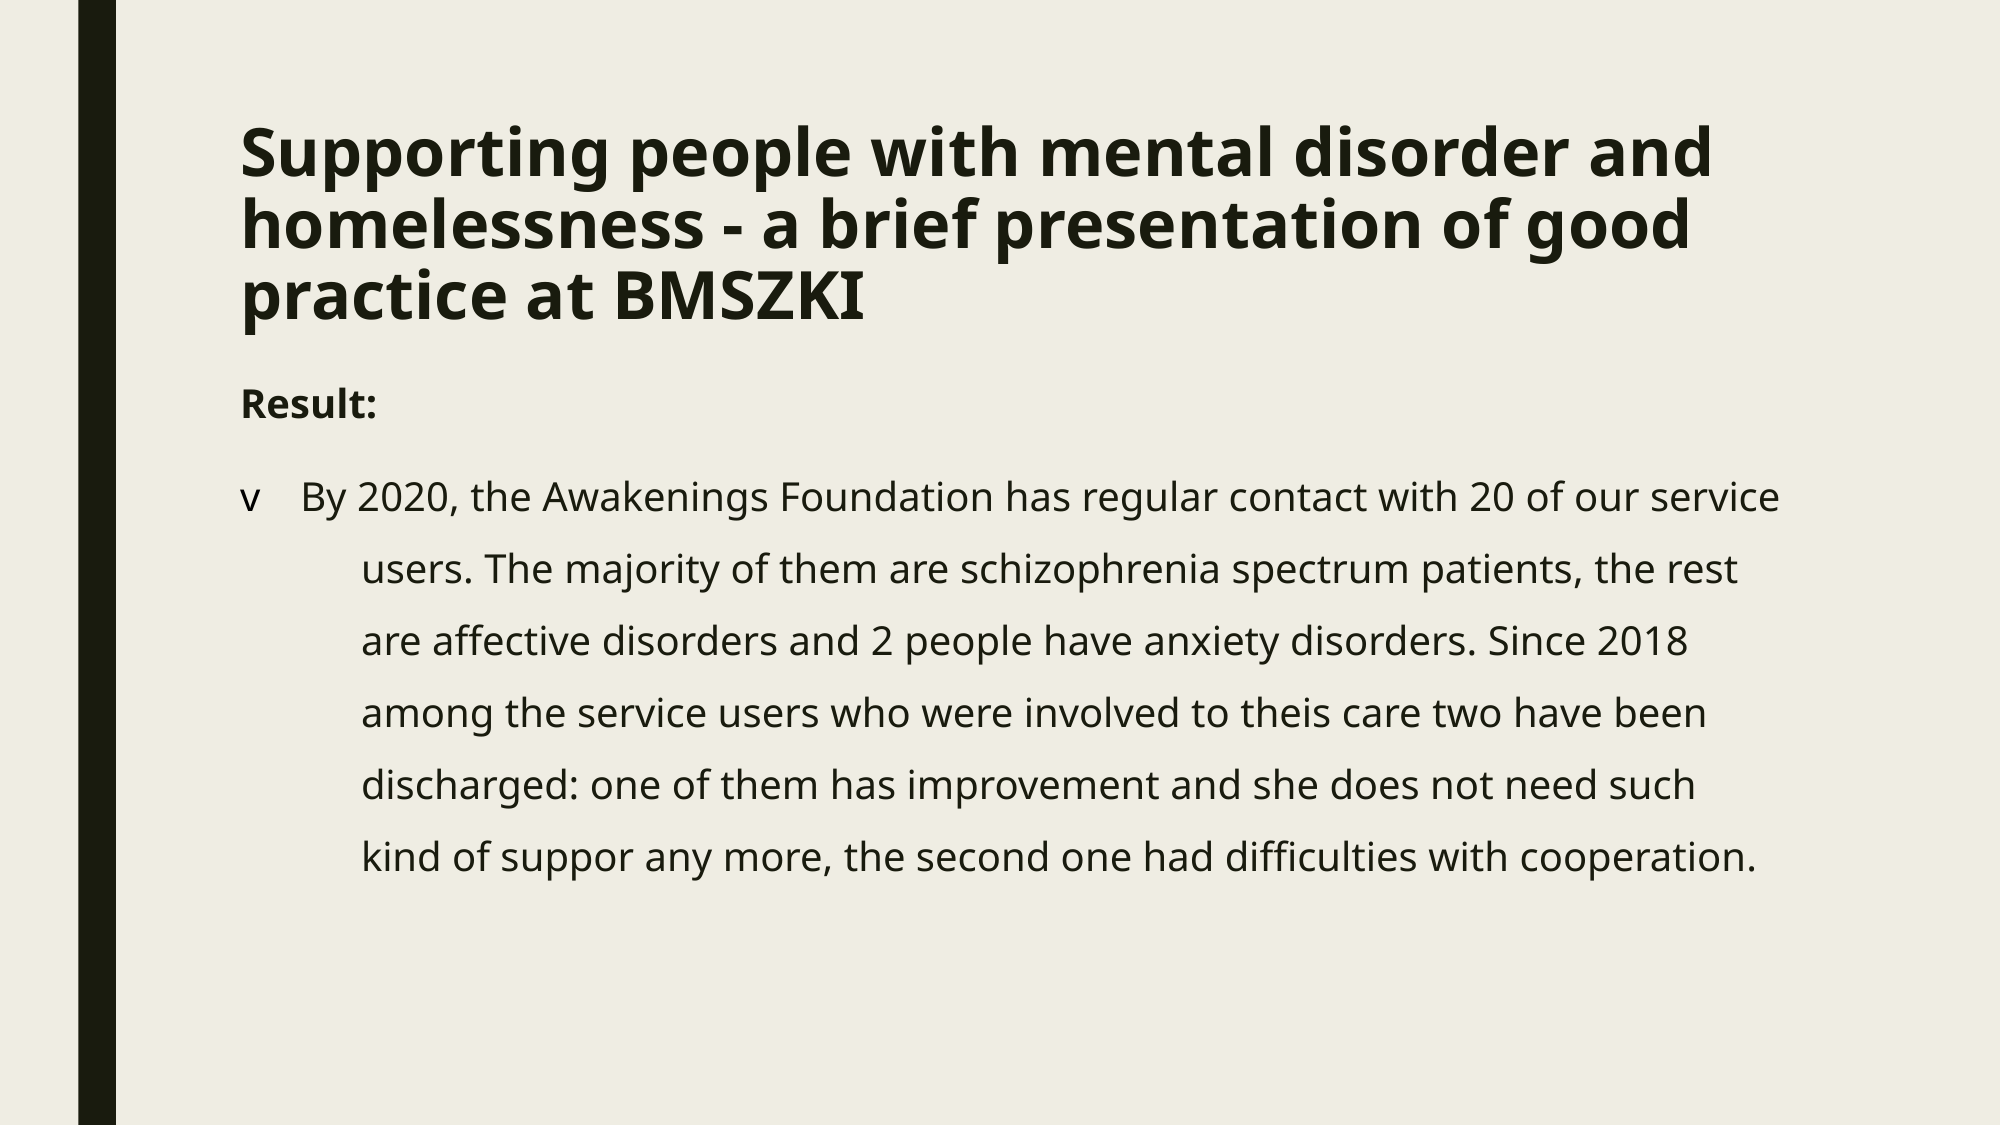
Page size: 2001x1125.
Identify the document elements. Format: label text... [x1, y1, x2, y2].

list Result: By 2020, the Awakenings Foundation has regular contact with 20 of our service users. The majority of them are schizophrenia spectrum patients, the rest are affective disorders and 2 people have anxiety disorders. Since 2018 among the service users who were involved to theis care two have been discharged: one of them has improvement and she does not need such kind of suppor any more, the second one had difficulties with cooperation. [225, 375, 1801, 963]
title Supporting people with mental disorder and homelessness - a brief presentation of good practice at BMSZKI [225, 112, 1801, 357]
